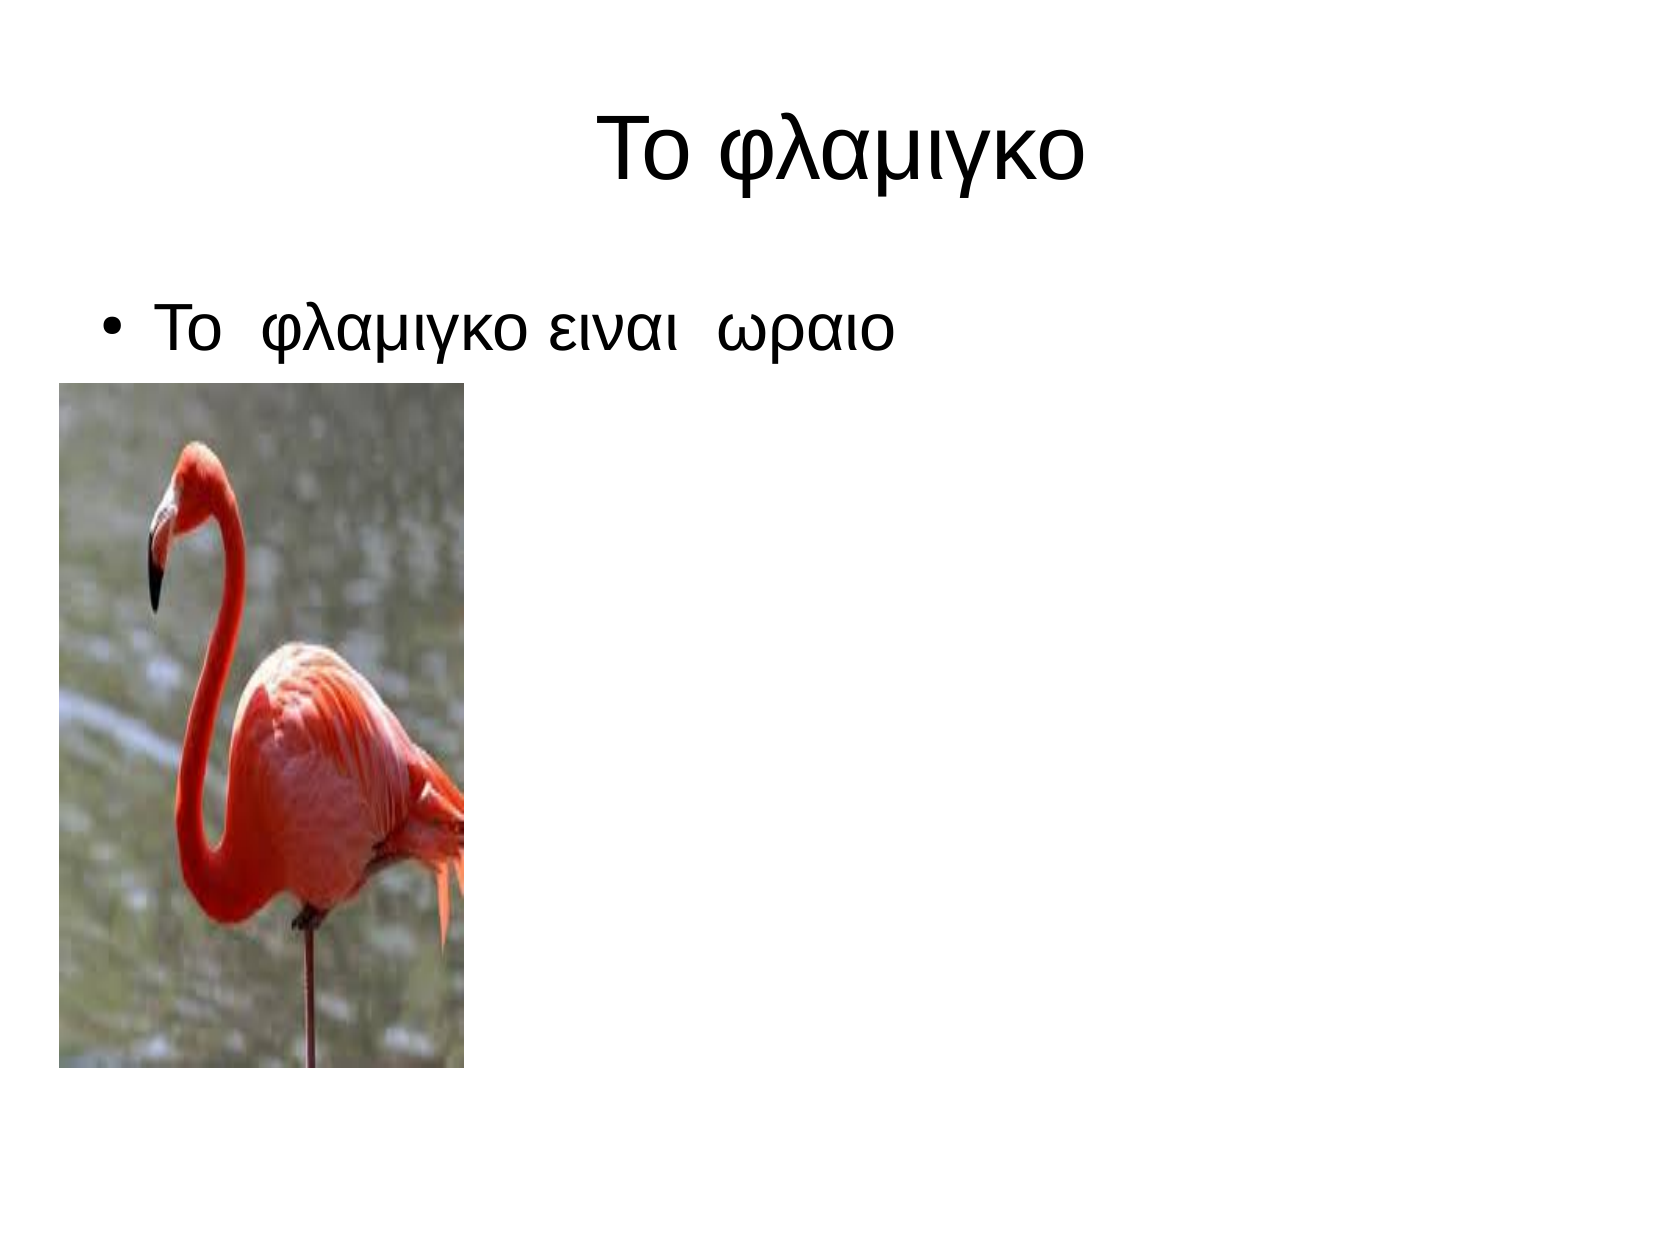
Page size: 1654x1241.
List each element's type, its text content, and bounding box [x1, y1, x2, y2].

title Το φλαμιγκο [88, 29, 1595, 266]
picture [59, 383, 464, 1068]
list Το φλαμιγκο ειναι ωραιο [82, 290, 1571, 1109]
